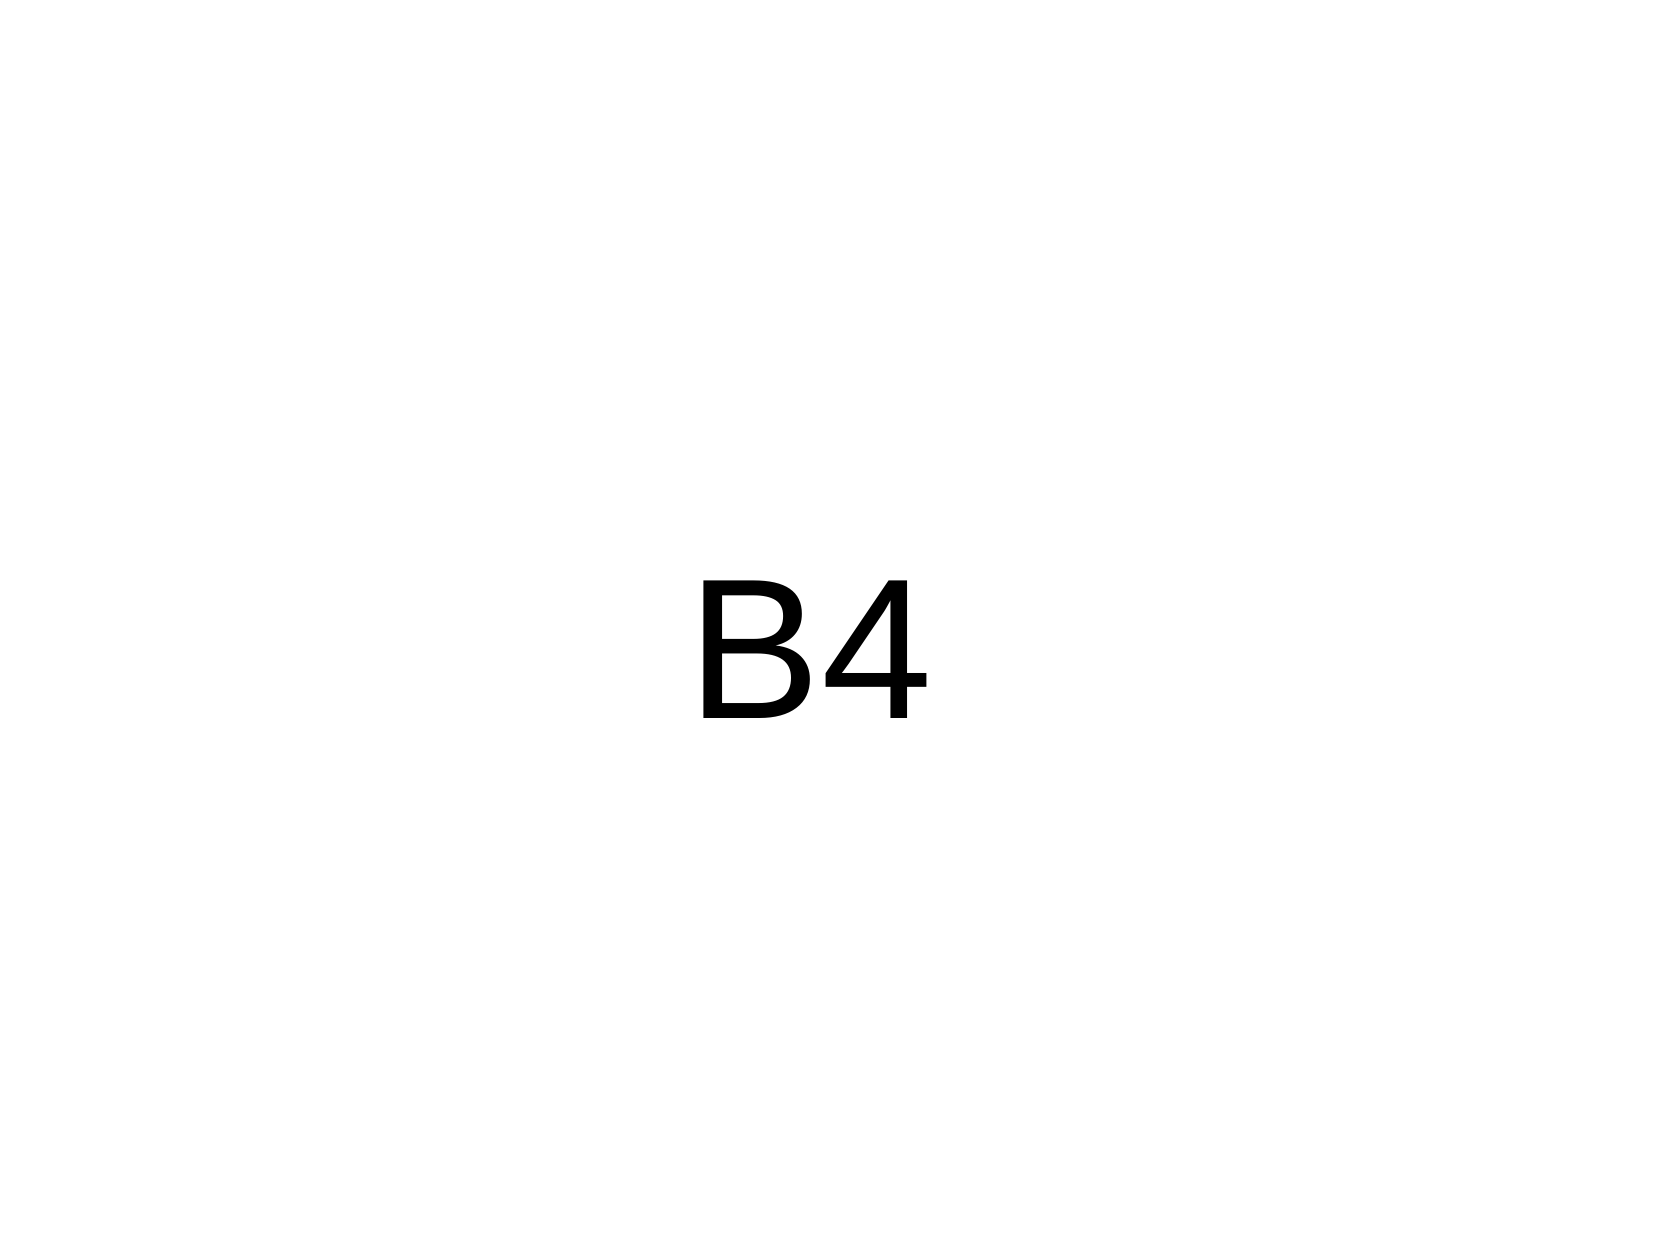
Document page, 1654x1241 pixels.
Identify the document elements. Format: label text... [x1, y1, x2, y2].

subtitle B4 [82, 290, 1538, 1010]
